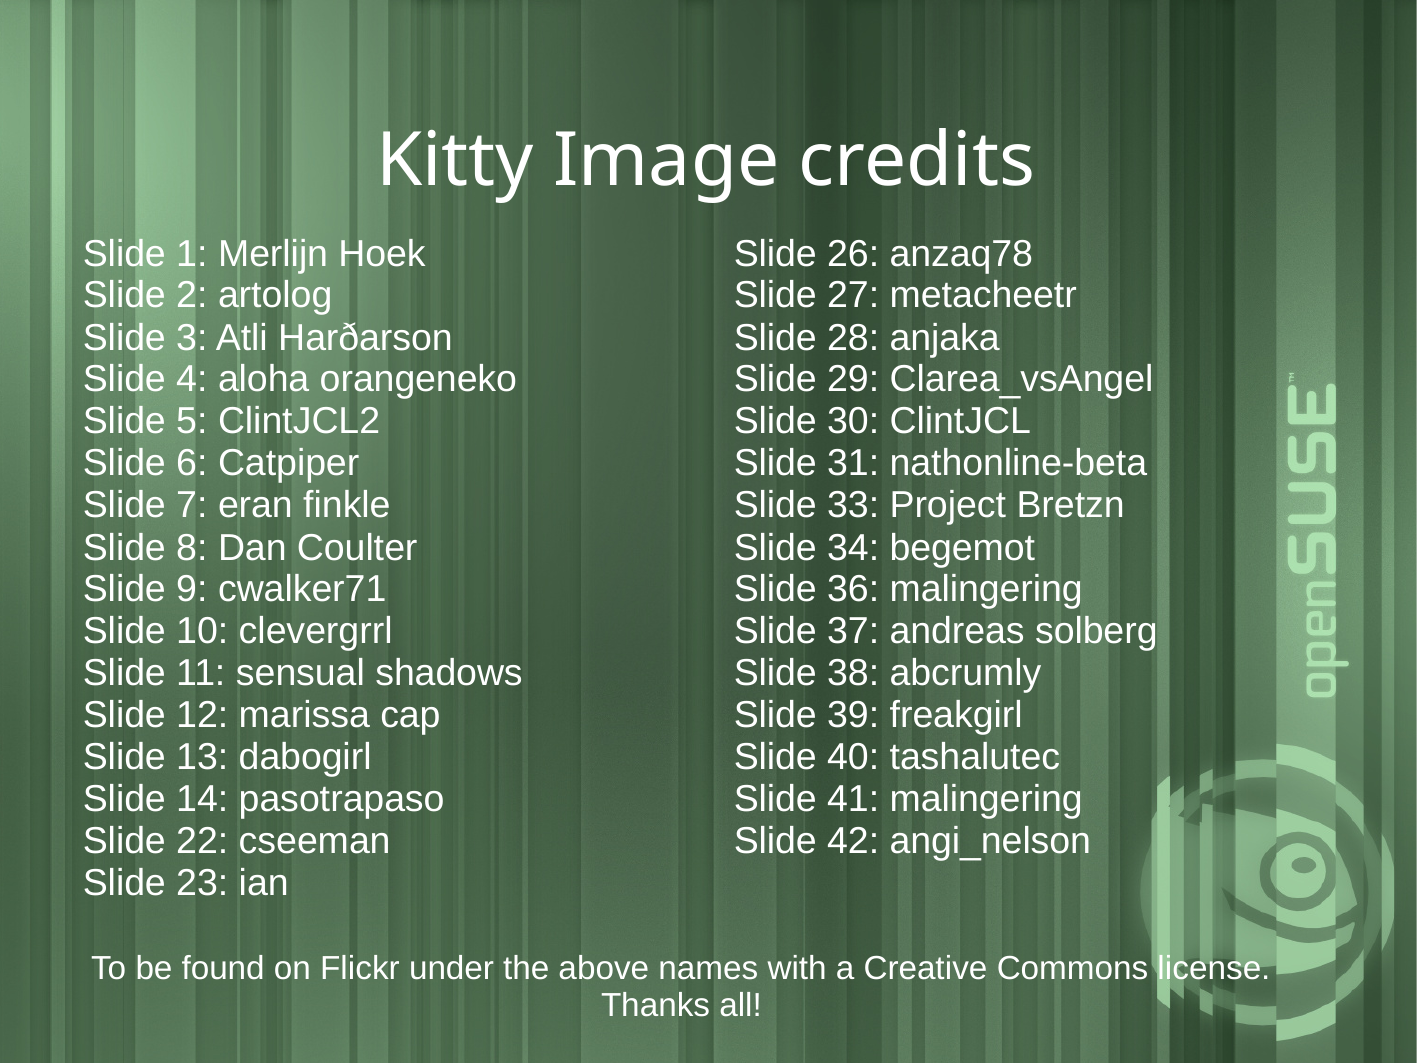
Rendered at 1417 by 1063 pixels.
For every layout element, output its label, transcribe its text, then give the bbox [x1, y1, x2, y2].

text_box Slide 1: Merlijn Hoek Slide 2: artolog Slide 3: Atli Harðarson Slide 4: aloha orangeneko Slide 5: ClintJCL2 Slide 6: Catpiper Slide 7: eran finkle Slide 8: Dan Coulter Slide 9: cwalker71 Slide 10: clevergrrl Slide 11: sensual shadows Slide 12: marissa cap Slide 13: dabogirl Slide 14: pasotrapaso Slide 22: cseeman Slide 23: ian [68, 224, 692, 912]
text_box Slide 26: anzaq78 Slide 27: metacheetr Slide 28: anjaka Slide 29: Clarea_vsAngel Slide 30: ClintJCL Slide 31: nathonline-beta Slide 33: Project Bretzn Slide 34: begemot Slide 36: malingering Slide 37: andreas solberg Slide 38: abcrumly Slide 39: freakgirl Slide 40: tashalutec Slide 41: malingering Slide 42: angi_nelson [719, 224, 1343, 870]
text_box Kitty Image credits [68, 97, 1344, 218]
text_box To be found on Flickr under the above names with a Creative Commons license. Thanks all! [53, 941, 1311, 1031]
picture [0, 0, 1417, 1063]
